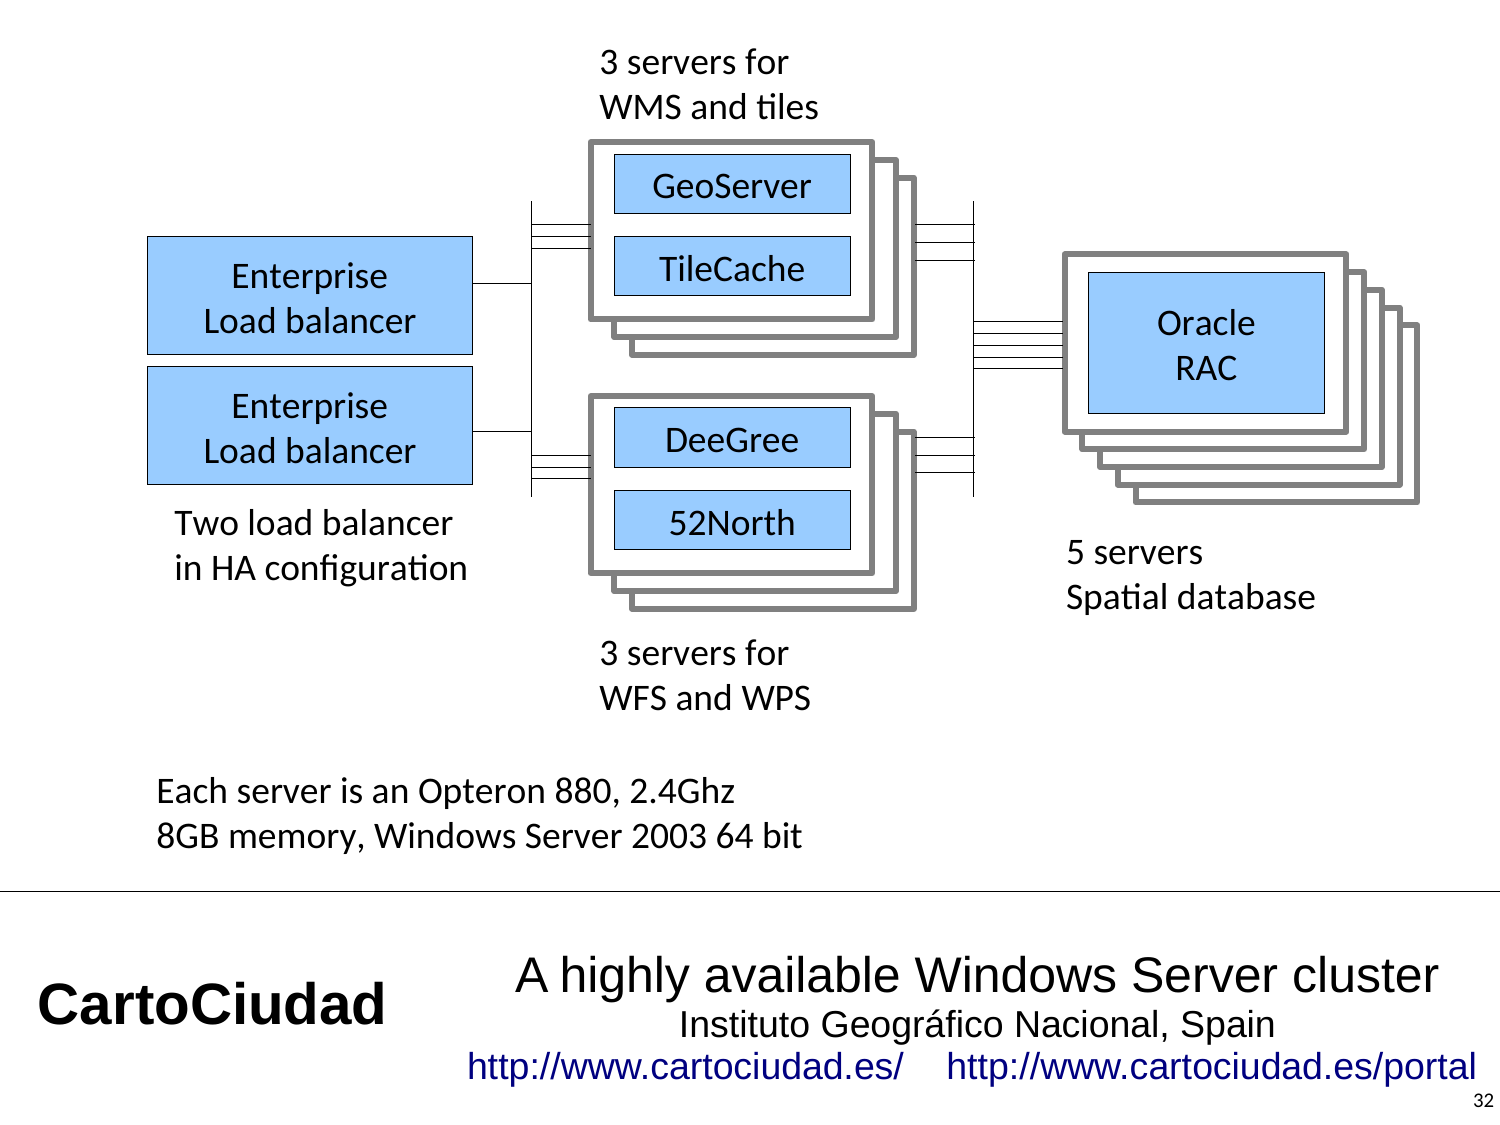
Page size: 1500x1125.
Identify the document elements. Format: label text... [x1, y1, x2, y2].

text_box TileCache [614, 236, 851, 296]
text_box 52North [614, 490, 851, 550]
text_box 3 servers for WMS and tiles [584, 29, 835, 135]
text_box Enterprise Load balancer [147, 236, 473, 355]
title CartoCiudad [0, 964, 448, 1044]
text_box [1064, 254, 1418, 503]
text_box [590, 142, 914, 355]
text_box Enterprise Load balancer [147, 366, 473, 485]
text_box A highly available Windows Server cluster Instituto Geográfico Nacional, Spain http://www.cartociudad.es/ http://www.cartociudad.es/portal [448, 942, 1500, 1093]
text_box Each server is an Opteron 880, 2.4Ghz 8GB memory, Windows Server 2003 64 bit [141, 759, 1365, 864]
text_box GeoServer [614, 154, 851, 214]
text_box 5 servers Spatial database [1051, 519, 1332, 625]
text_box Oracle RAC [1088, 272, 1325, 414]
text_box 3 servers for WFS and WPS [584, 620, 827, 725]
text_box [590, 396, 914, 609]
text_box DeeGree [614, 407, 851, 468]
text_box Two load balancer in HA configuration [159, 490, 484, 596]
